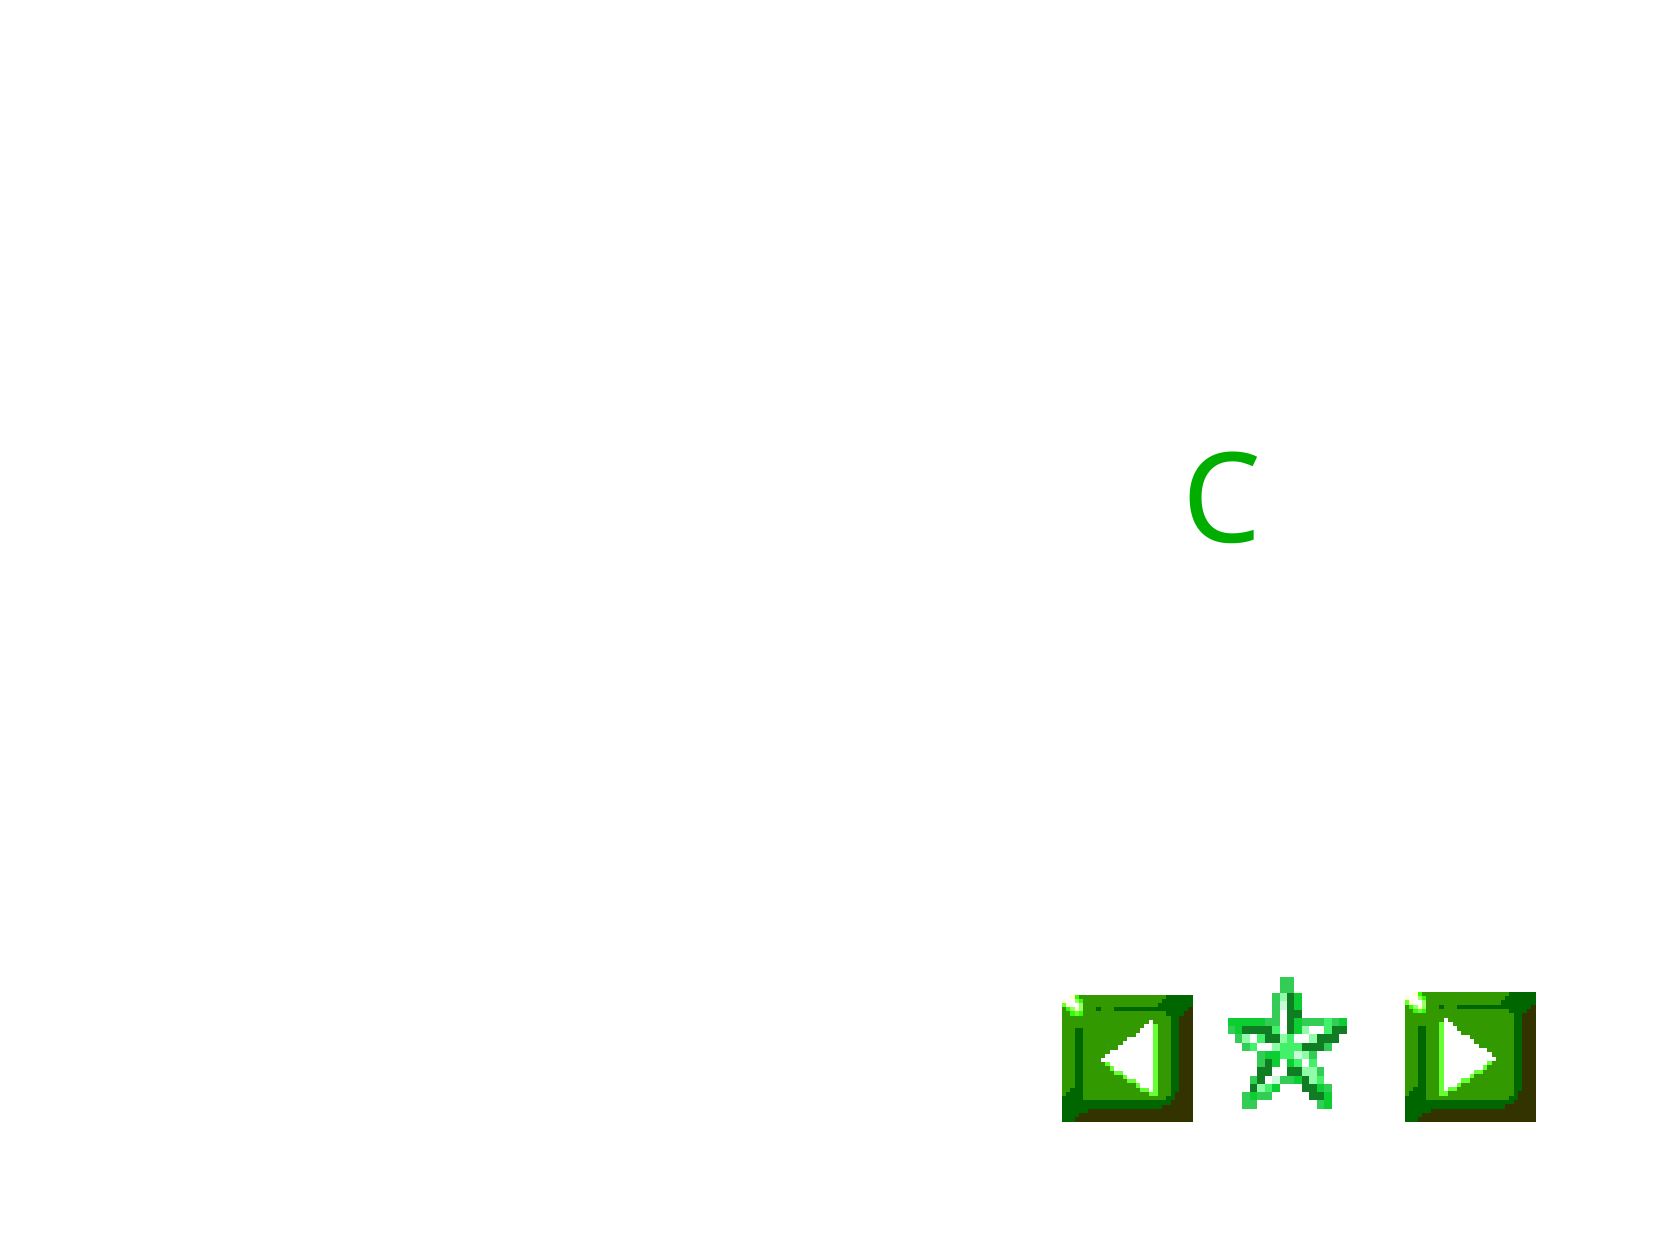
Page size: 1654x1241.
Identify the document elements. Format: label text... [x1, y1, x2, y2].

subtitle C [696, 161, 1654, 827]
picture [1228, 977, 1347, 1109]
picture [1405, 992, 1536, 1123]
picture [1062, 995, 1193, 1123]
